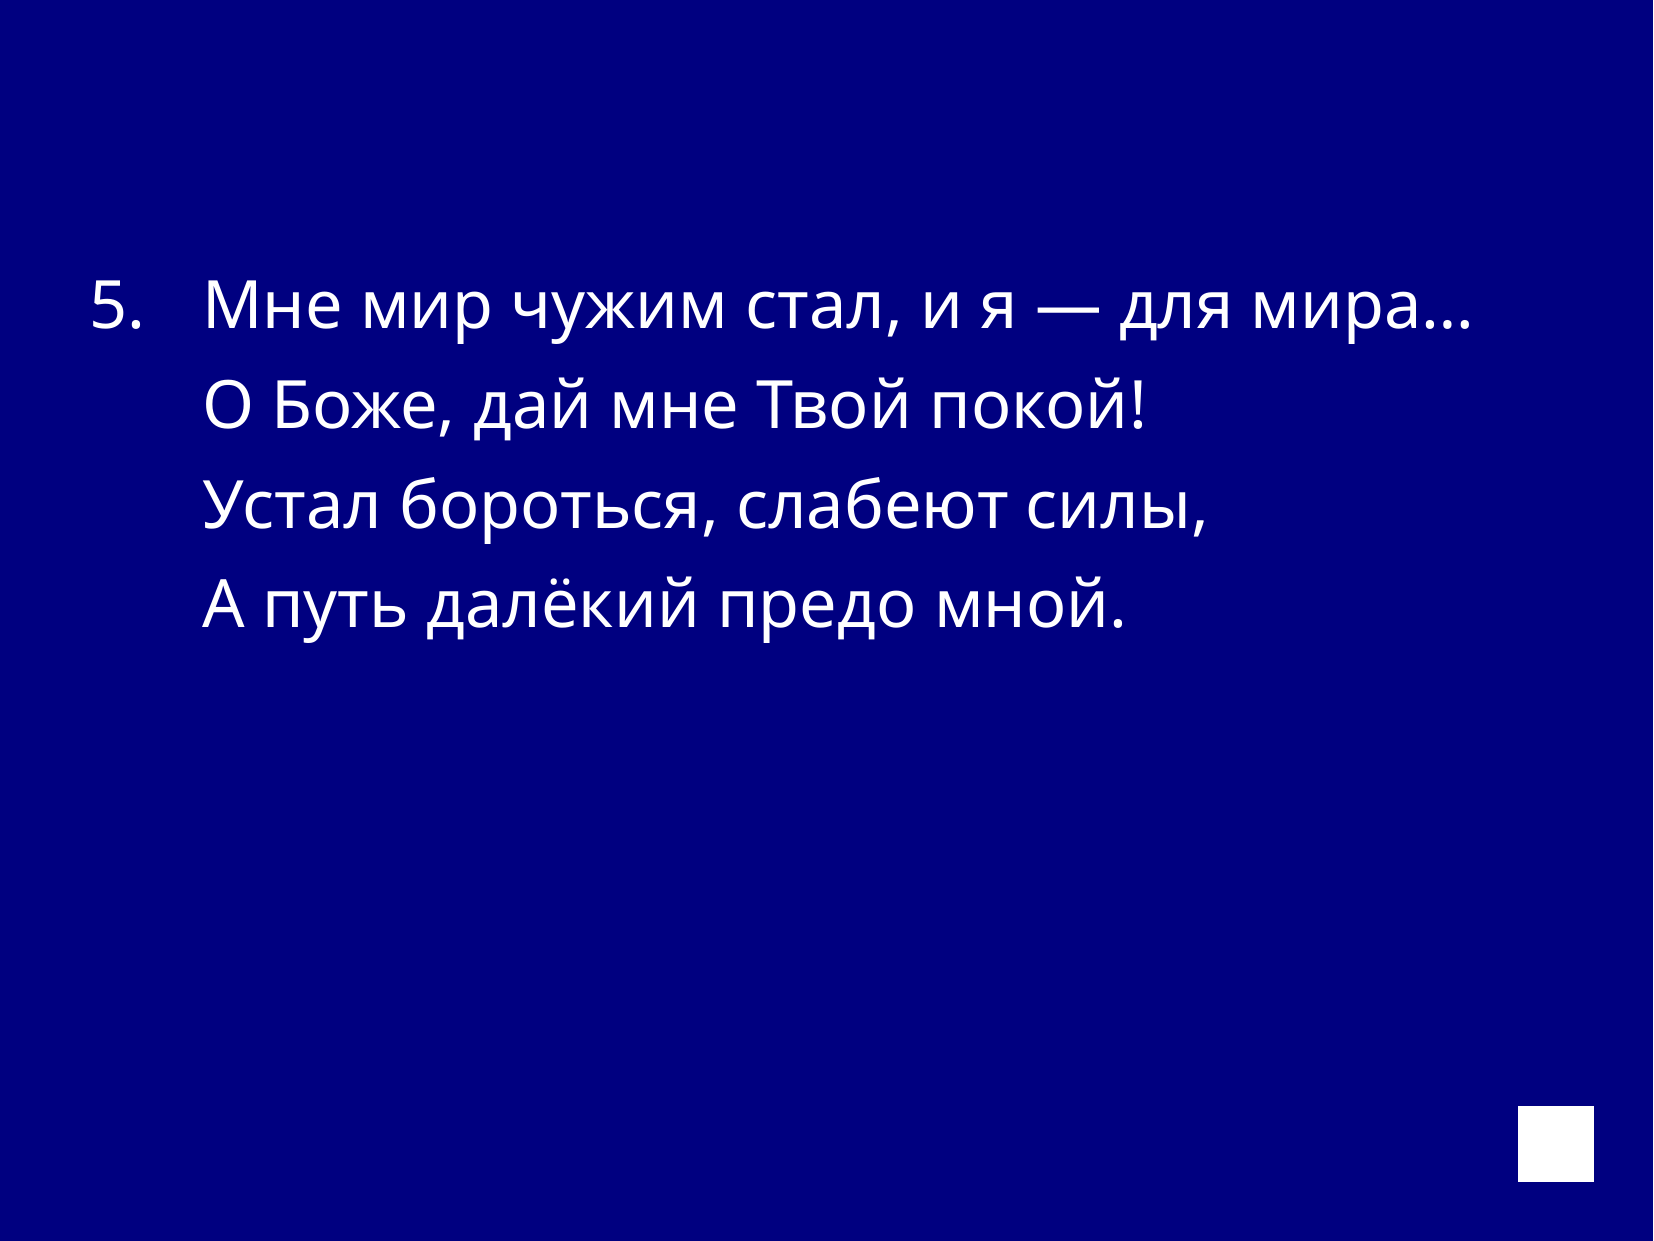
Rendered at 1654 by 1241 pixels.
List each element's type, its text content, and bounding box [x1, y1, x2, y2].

text_box [1518, 1163, 1594, 1182]
text_box 5. Мне мир чужим стал, и я — для мира… О Боже, дай мне Твой покой! Устал бороться, слабеют силы, А путь далёкий предо мной. [75, 150, 1653, 1163]
